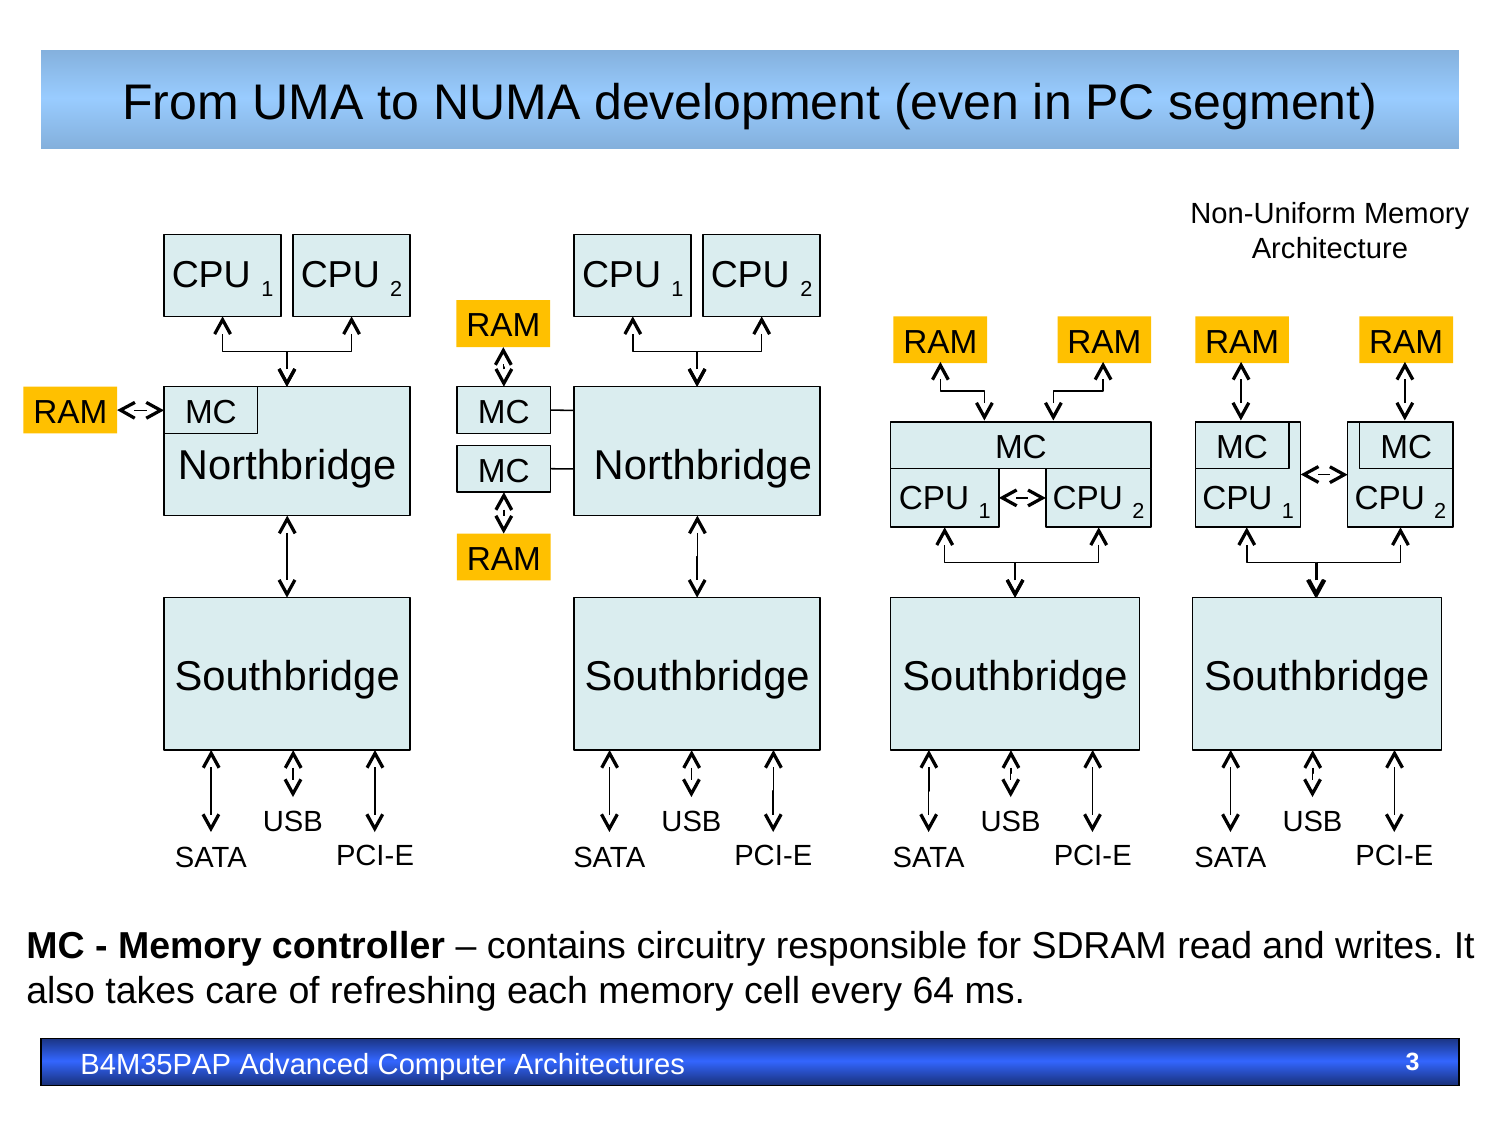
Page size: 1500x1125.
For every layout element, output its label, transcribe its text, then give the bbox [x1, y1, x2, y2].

text_box MC - Memory controller – contains circuitry responsible for SDRAM read and writes. It also takes care of refreshing each memory cell every 64 ms. [11, 913, 1500, 1019]
text_box SATA [163, 831, 258, 879]
text_box PCI-E [714, 836, 832, 872]
text_box MC [163, 386, 258, 434]
text_box Southbridge [164, 597, 411, 750]
text_box Southbridge [890, 597, 1140, 750]
text_box SATA [881, 831, 976, 879]
text_box USB [1265, 796, 1360, 844]
text_box RAM [1057, 316, 1152, 364]
text_box RAM [1359, 316, 1454, 364]
text_box RAM [23, 386, 118, 434]
text_box CPU 2 [1347, 421, 1453, 528]
text_box MC [1359, 421, 1454, 469]
text_box MC [456, 386, 551, 434]
text_box Northbridge [574, 386, 821, 516]
text_box MC [1195, 421, 1289, 469]
text_box PCI-E [1335, 836, 1453, 872]
text_box USB [644, 796, 739, 844]
title From UMA to NUMA development (even in PC segment) [41, 50, 1459, 149]
text_box CPU 2 [1045, 469, 1152, 528]
text_box Southbridge [1192, 597, 1442, 750]
text_box CPU 1 [163, 234, 282, 317]
text_box CPU 1 [574, 234, 692, 317]
text_box Southbridge [574, 597, 821, 750]
text_box PCI-E [316, 836, 434, 872]
text_box CPU 1 [890, 469, 999, 528]
text_box PCI-E [1034, 836, 1152, 872]
text_box MC [456, 445, 551, 493]
text_box RAM [456, 533, 551, 581]
text_box MC [890, 421, 1152, 469]
text_box CPU 2 [703, 234, 821, 317]
text_box USB [246, 796, 340, 844]
text_box CPU 2 [292, 234, 411, 317]
text_box Northbridge [164, 386, 411, 516]
text_box SATA [1183, 831, 1278, 879]
text_box Non-Uniform Memory Architecture [1160, 187, 1500, 273]
text_box SATA [562, 831, 657, 879]
text_box RAM [893, 316, 988, 364]
text_box RAM [456, 300, 551, 348]
text_box CPU 1 [1195, 421, 1301, 528]
text_box USB [963, 796, 1058, 844]
text_box RAM [1195, 316, 1289, 364]
